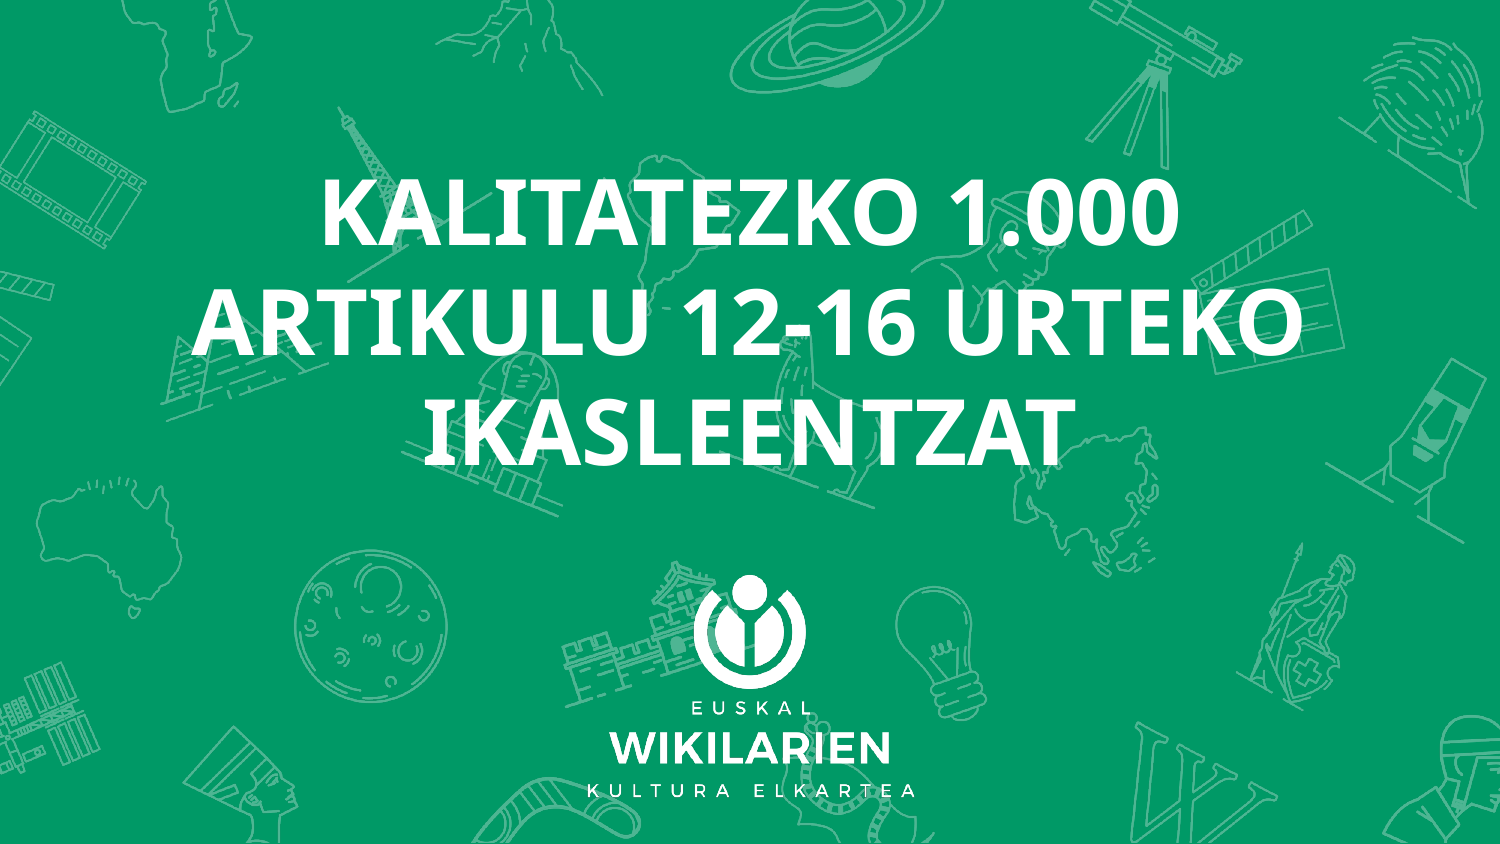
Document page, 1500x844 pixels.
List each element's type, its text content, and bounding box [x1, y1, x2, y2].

title KALITATEZKO 1.000 ARTIKULU 12-16 URTEKO IKASLEENTZAT [116, 237, 1384, 400]
picture [0, 0, 1500, 844]
